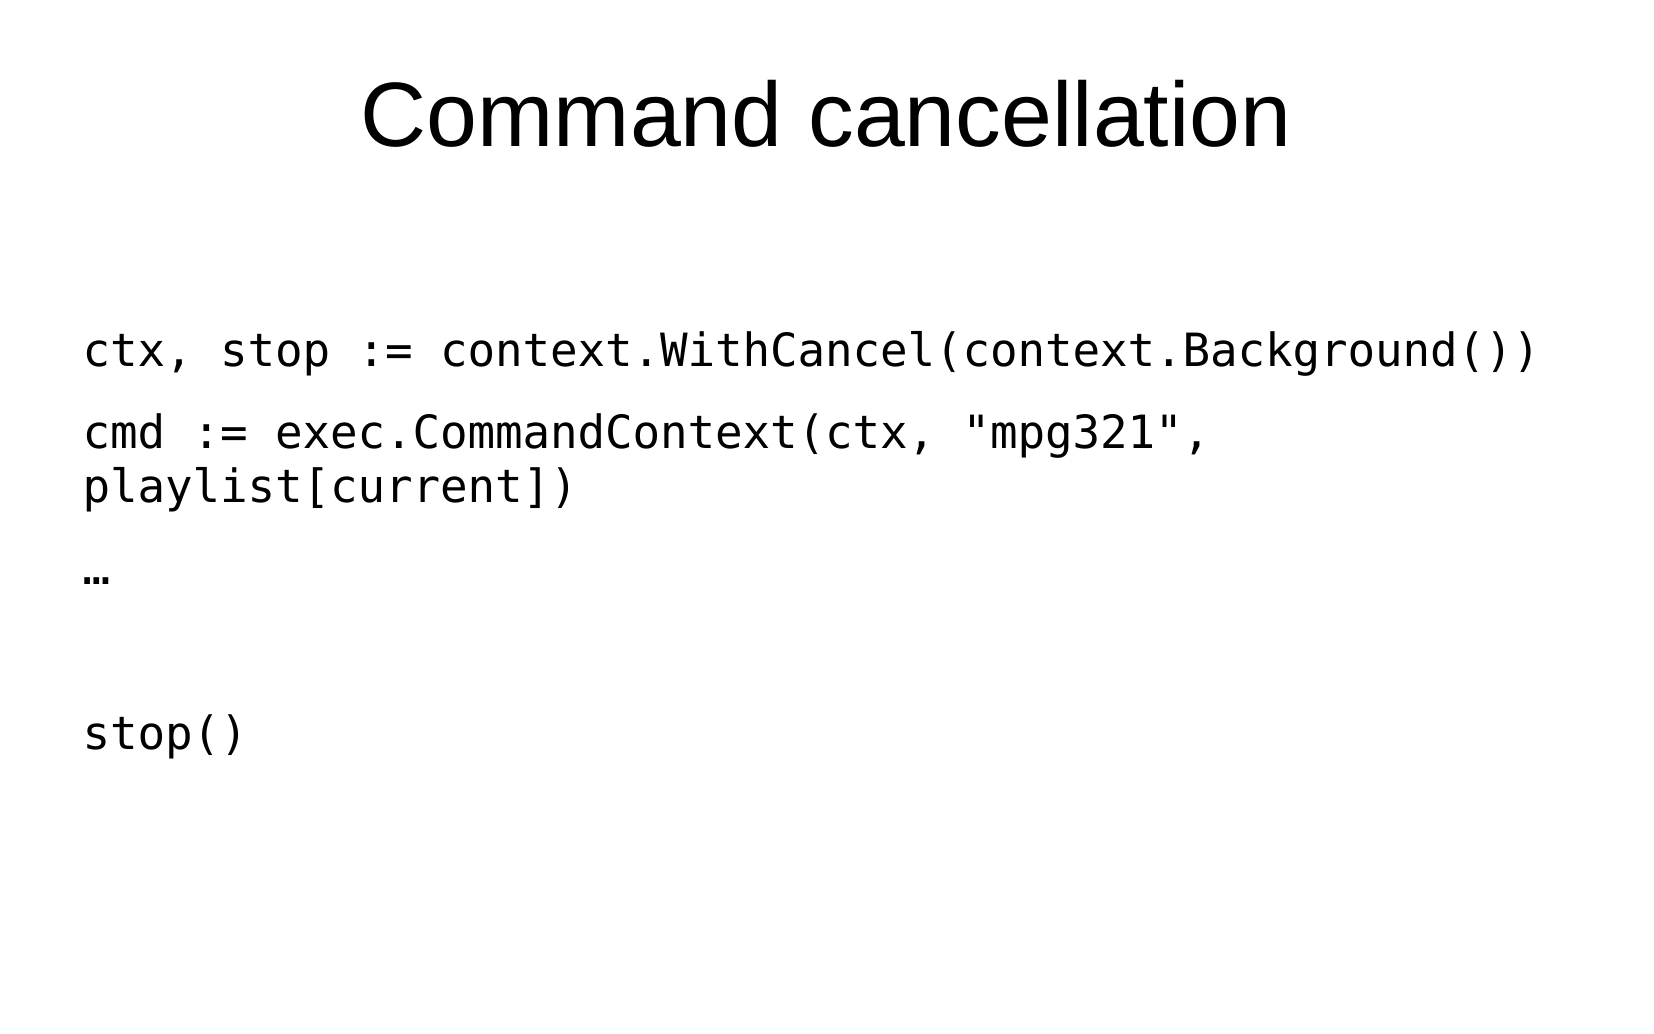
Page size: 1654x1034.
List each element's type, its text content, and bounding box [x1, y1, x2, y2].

title Command cancellation [82, 36, 1571, 193]
list ctx, stop := context.WithCancel(context.Background()) cmd := exec.CommandContext(ctx, "mpg321", playlist[current]) … stop() [82, 323, 1571, 864]
